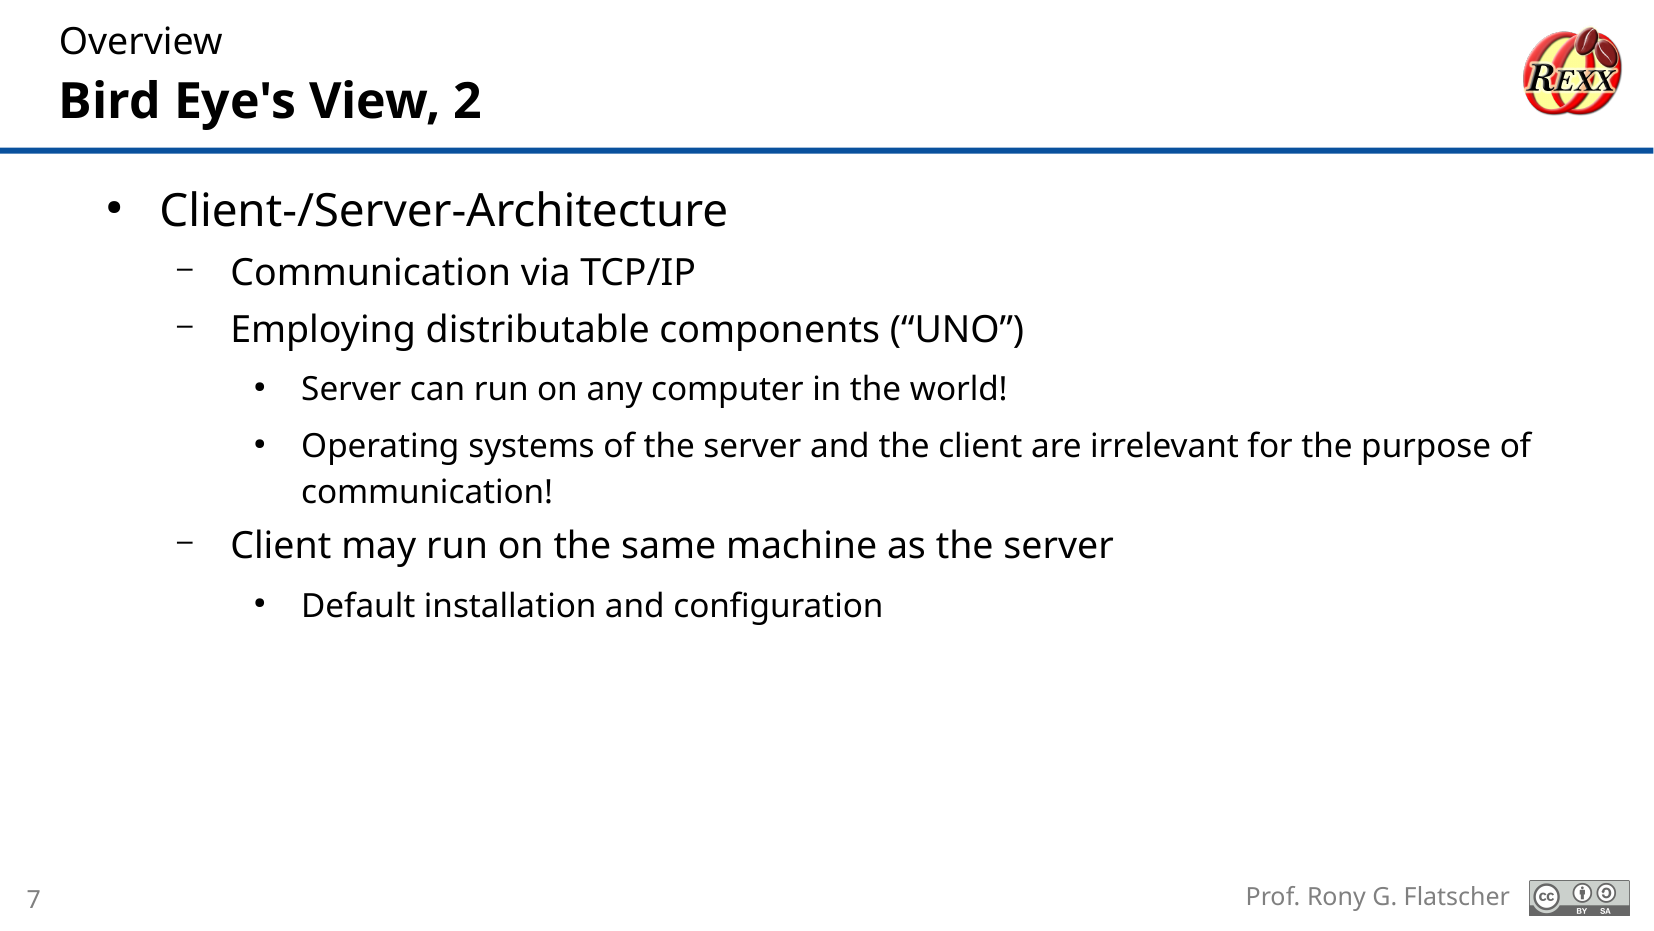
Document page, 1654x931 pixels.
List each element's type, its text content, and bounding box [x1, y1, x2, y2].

list Client-/Server-Architecture Communication via TCP/IP Employing distributable components (“UNO”) Server can run on any computer in the world! Operating systems of the server and the client are irrelevant for the purpose of communication! Client may run on the same machine as the server Default installation and configuration [88, 177, 1577, 857]
title Overview Bird Eye's View, 2 [0, 0, 1625, 148]
